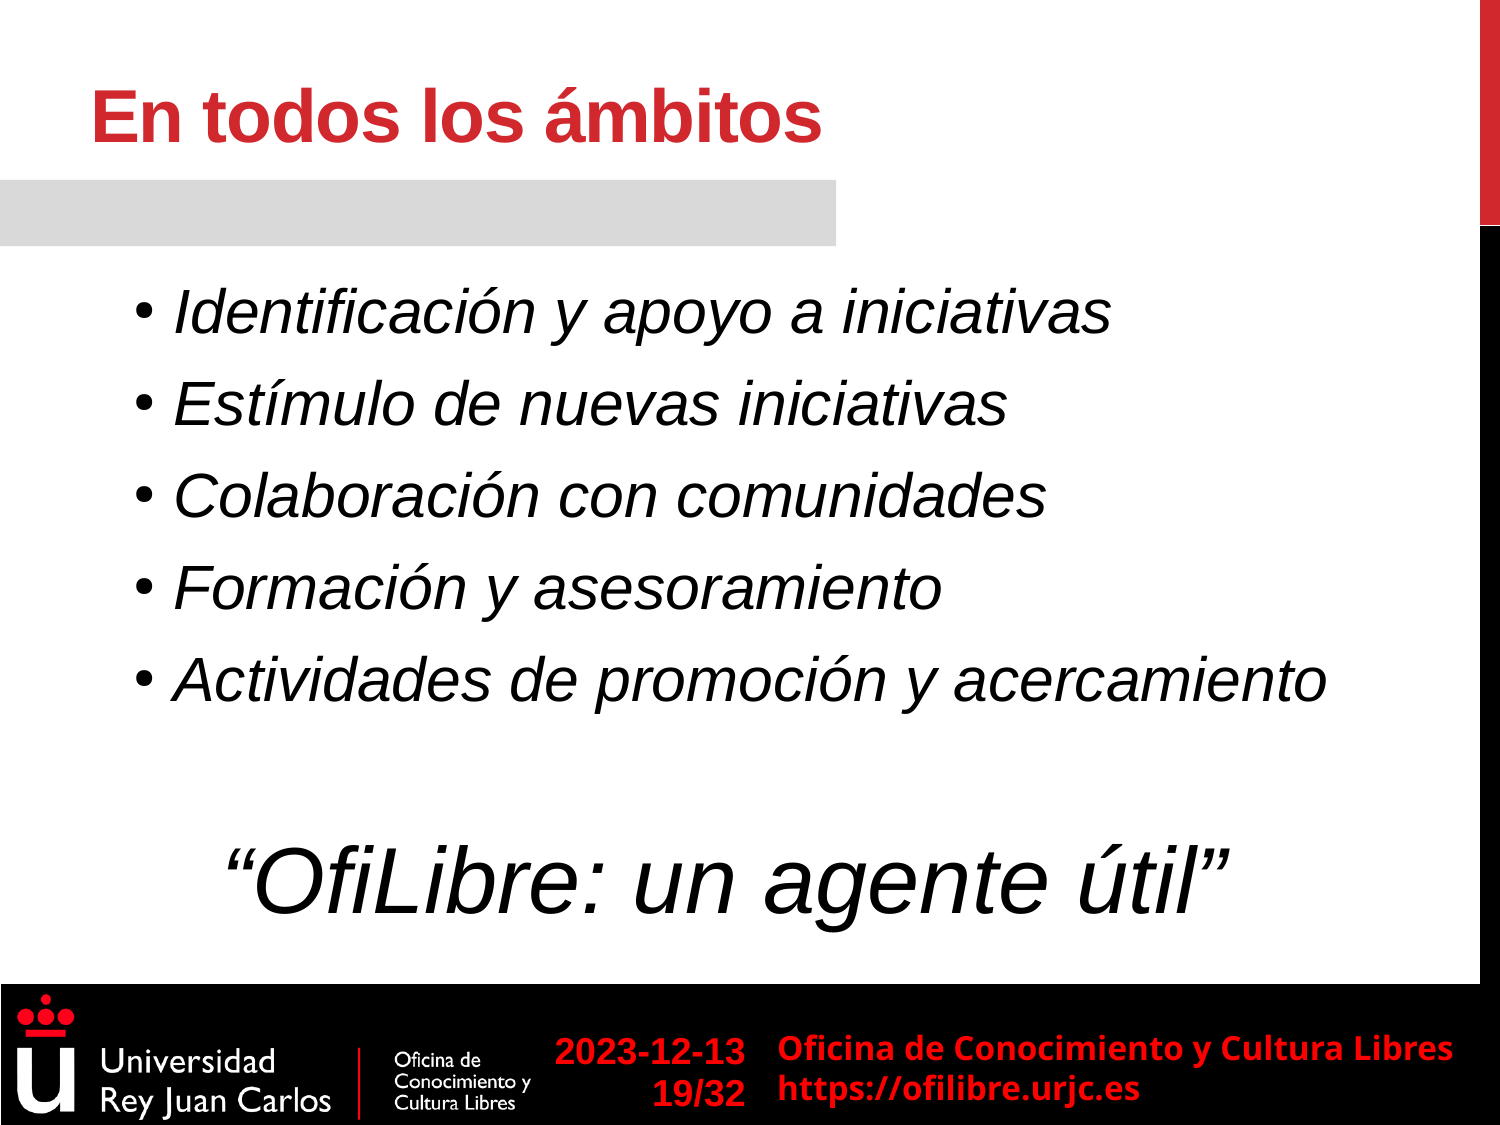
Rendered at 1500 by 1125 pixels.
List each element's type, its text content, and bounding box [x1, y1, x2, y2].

list Identificación y apoyo a iniciativas Estímulo de nuevas iniciativas Colaboración con comunidades Formación y asesoramiento Actividades de promoción y acercamiento “OfiLibre: un agente útil” [105, 270, 1351, 961]
text_box En todos los ámbitos [0, 24, 1326, 172]
title [75, 15, 1425, 172]
picture [17, 994, 531, 1120]
